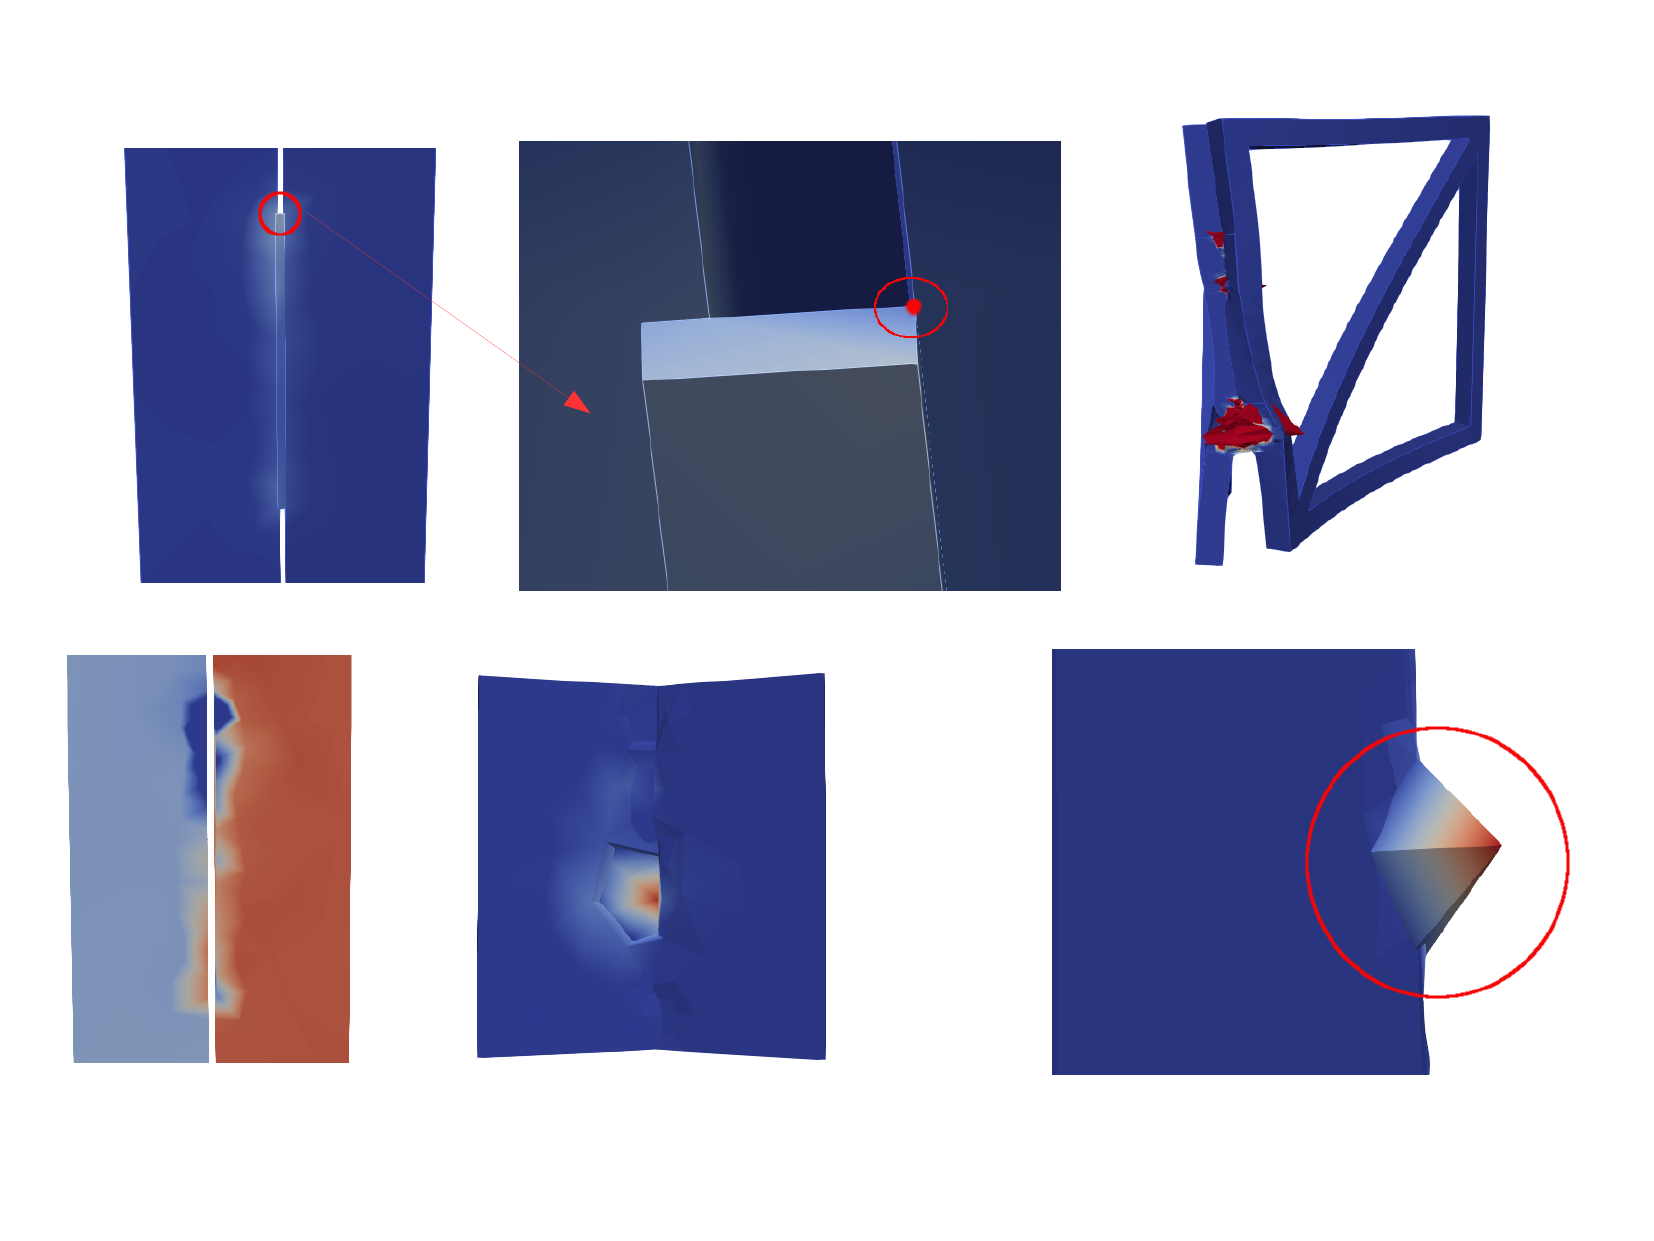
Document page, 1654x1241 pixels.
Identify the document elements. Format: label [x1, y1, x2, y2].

picture [0, 655, 426, 1063]
picture [1103, 106, 1571, 586]
picture [432, 637, 863, 1127]
picture [106, 148, 461, 583]
picture [999, 649, 1583, 1075]
picture [519, 141, 1061, 591]
